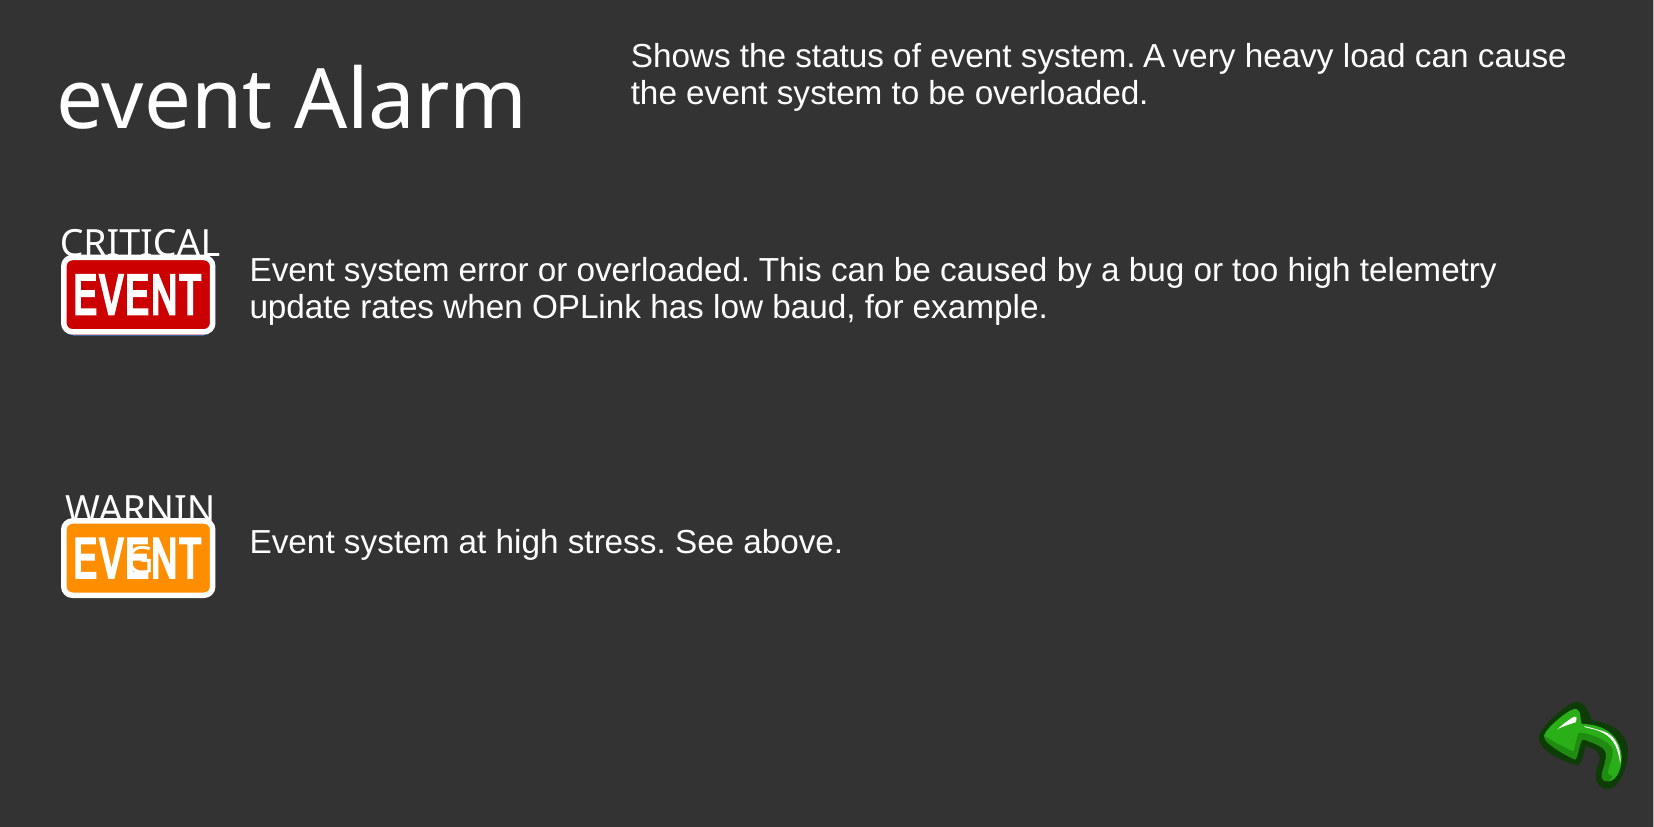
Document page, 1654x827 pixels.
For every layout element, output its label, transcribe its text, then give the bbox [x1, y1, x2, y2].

text_box WARNING [44, 475, 236, 523]
picture [1531, 698, 1632, 799]
picture [54, 511, 223, 605]
text_box event Alarm [41, 32, 759, 120]
text_box Shows the status of event system. A very heavy load can cause the event system to be overloaded. [759, 37, 1601, 112]
text_box Event system error or overloaded. This can be caused by a bug or too high telemetry update rates when OPLink has low baud, for example. [249, 251, 1580, 326]
text_box CRITICAL [44, 209, 236, 258]
picture [54, 248, 223, 342]
text_box Event system at high stress. See above. [249, 510, 1580, 575]
